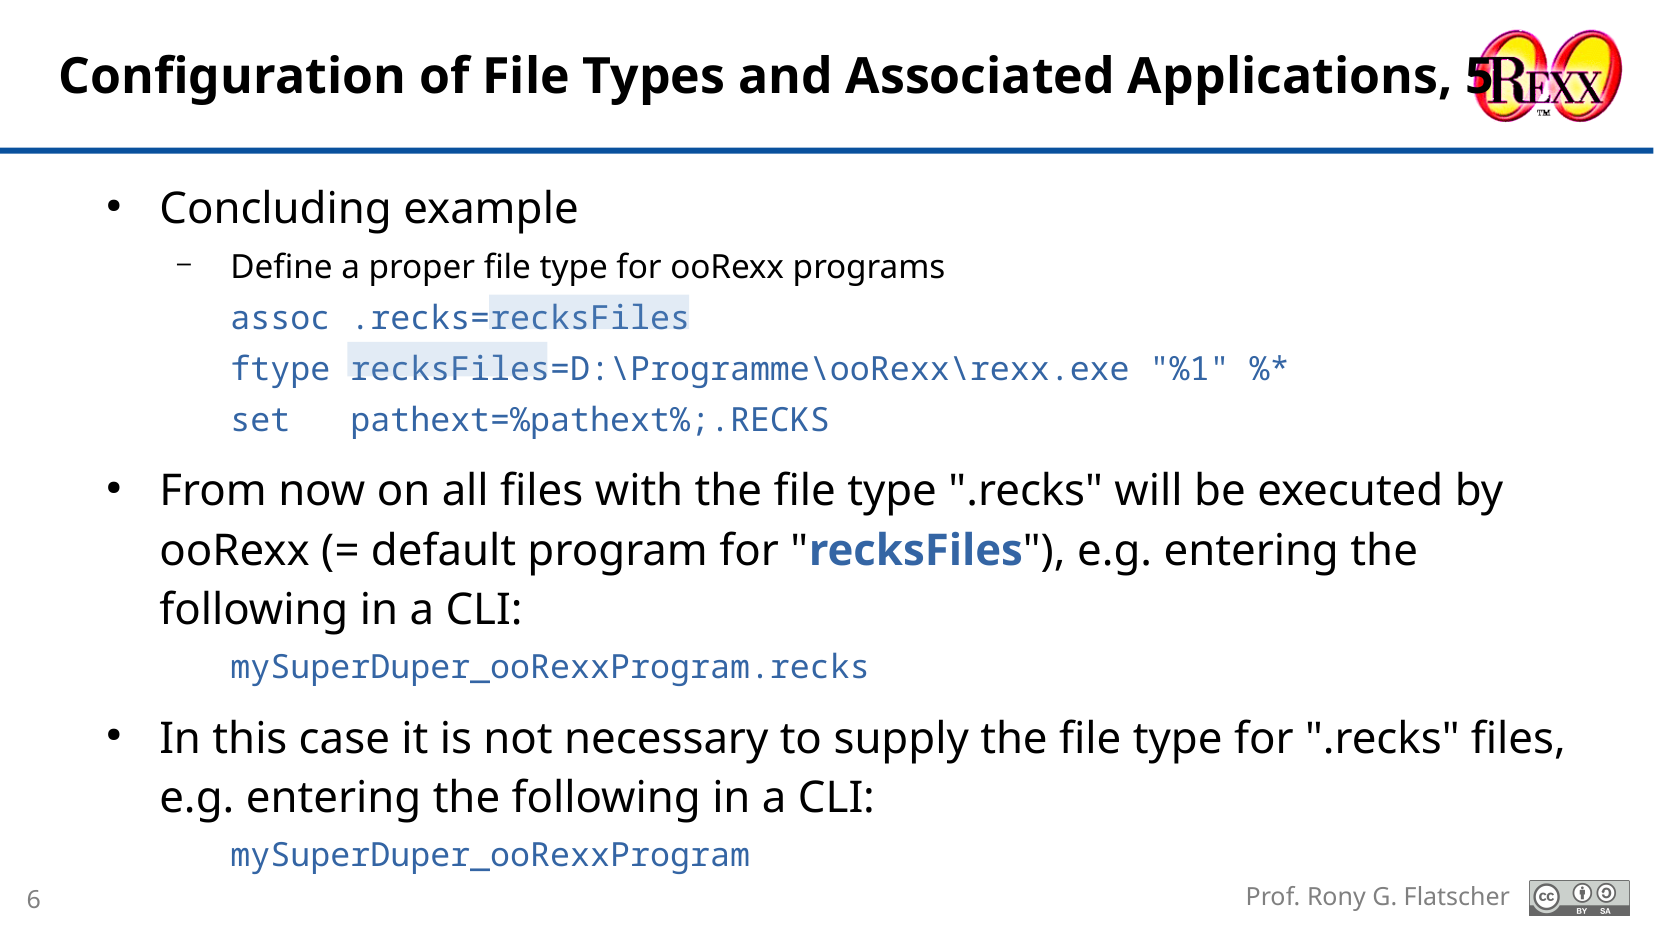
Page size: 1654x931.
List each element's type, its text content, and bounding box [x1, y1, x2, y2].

list Concluding example Define a proper file type for ooRexx programs assoc .recks=recksFiles ftype recksFiles=D:\Programme\ooRexx\rexx.exe "%1" %* set pathext=%pathext%;.RECKS From now on all files with the file type ".recks" will be executed by ooRexx (= default program for "recksFiles"), e.g. entering the following in a CLI: mySuperDuper_ooRexxProgram.recks In this case it is not necessary to supply the file type for ".recks" files, e.g. entering the following in a CLI: mySuperDuper_ooRexxProgram [88, 177, 1577, 857]
title Configuration of File Types and Associated Applications, 5 [0, 0, 1625, 148]
text_box [489, 294, 690, 330]
text_box [347, 341, 548, 377]
